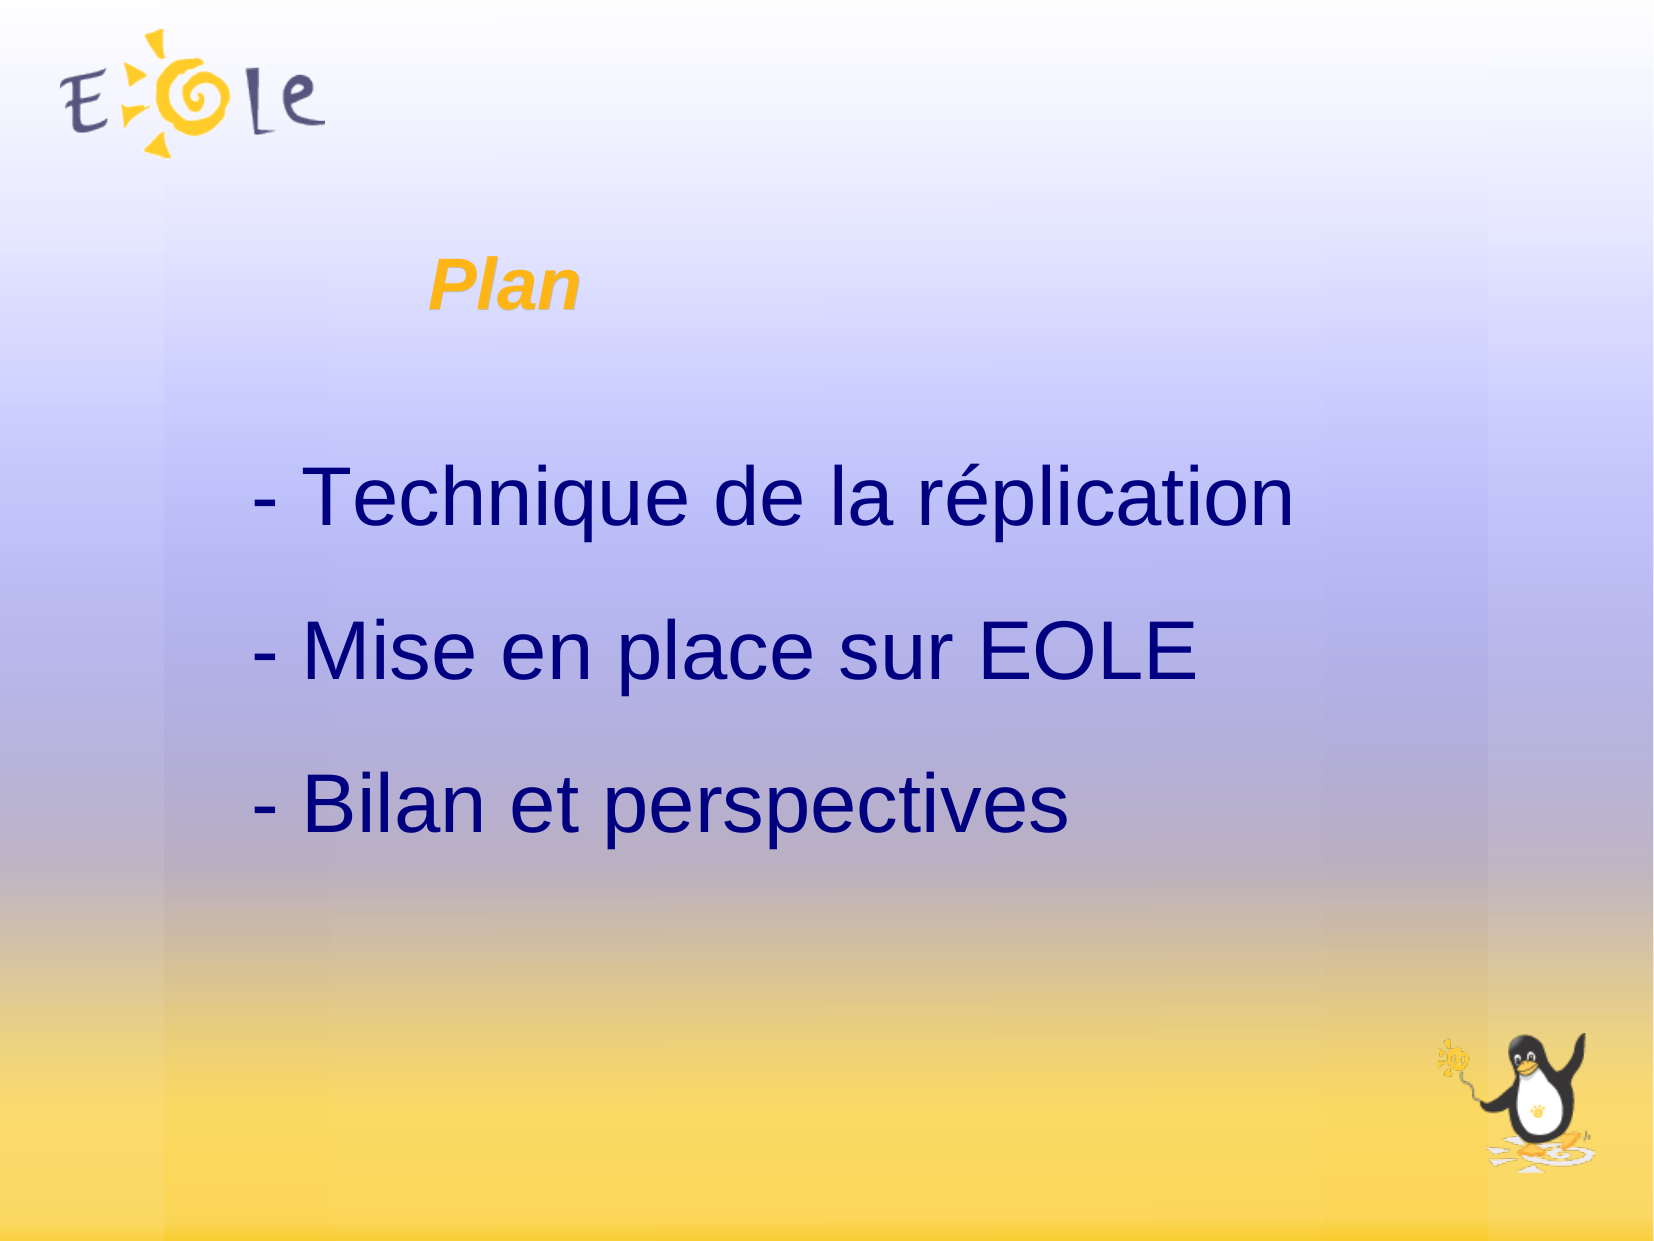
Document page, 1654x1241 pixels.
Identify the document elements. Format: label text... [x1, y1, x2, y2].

text_box - Technique de la réplication - Mise en place sur EOLE - Bilan et perspectives [236, 442, 1312, 902]
picture [0, 0, 1654, 1241]
text_box Plan [413, 236, 598, 344]
